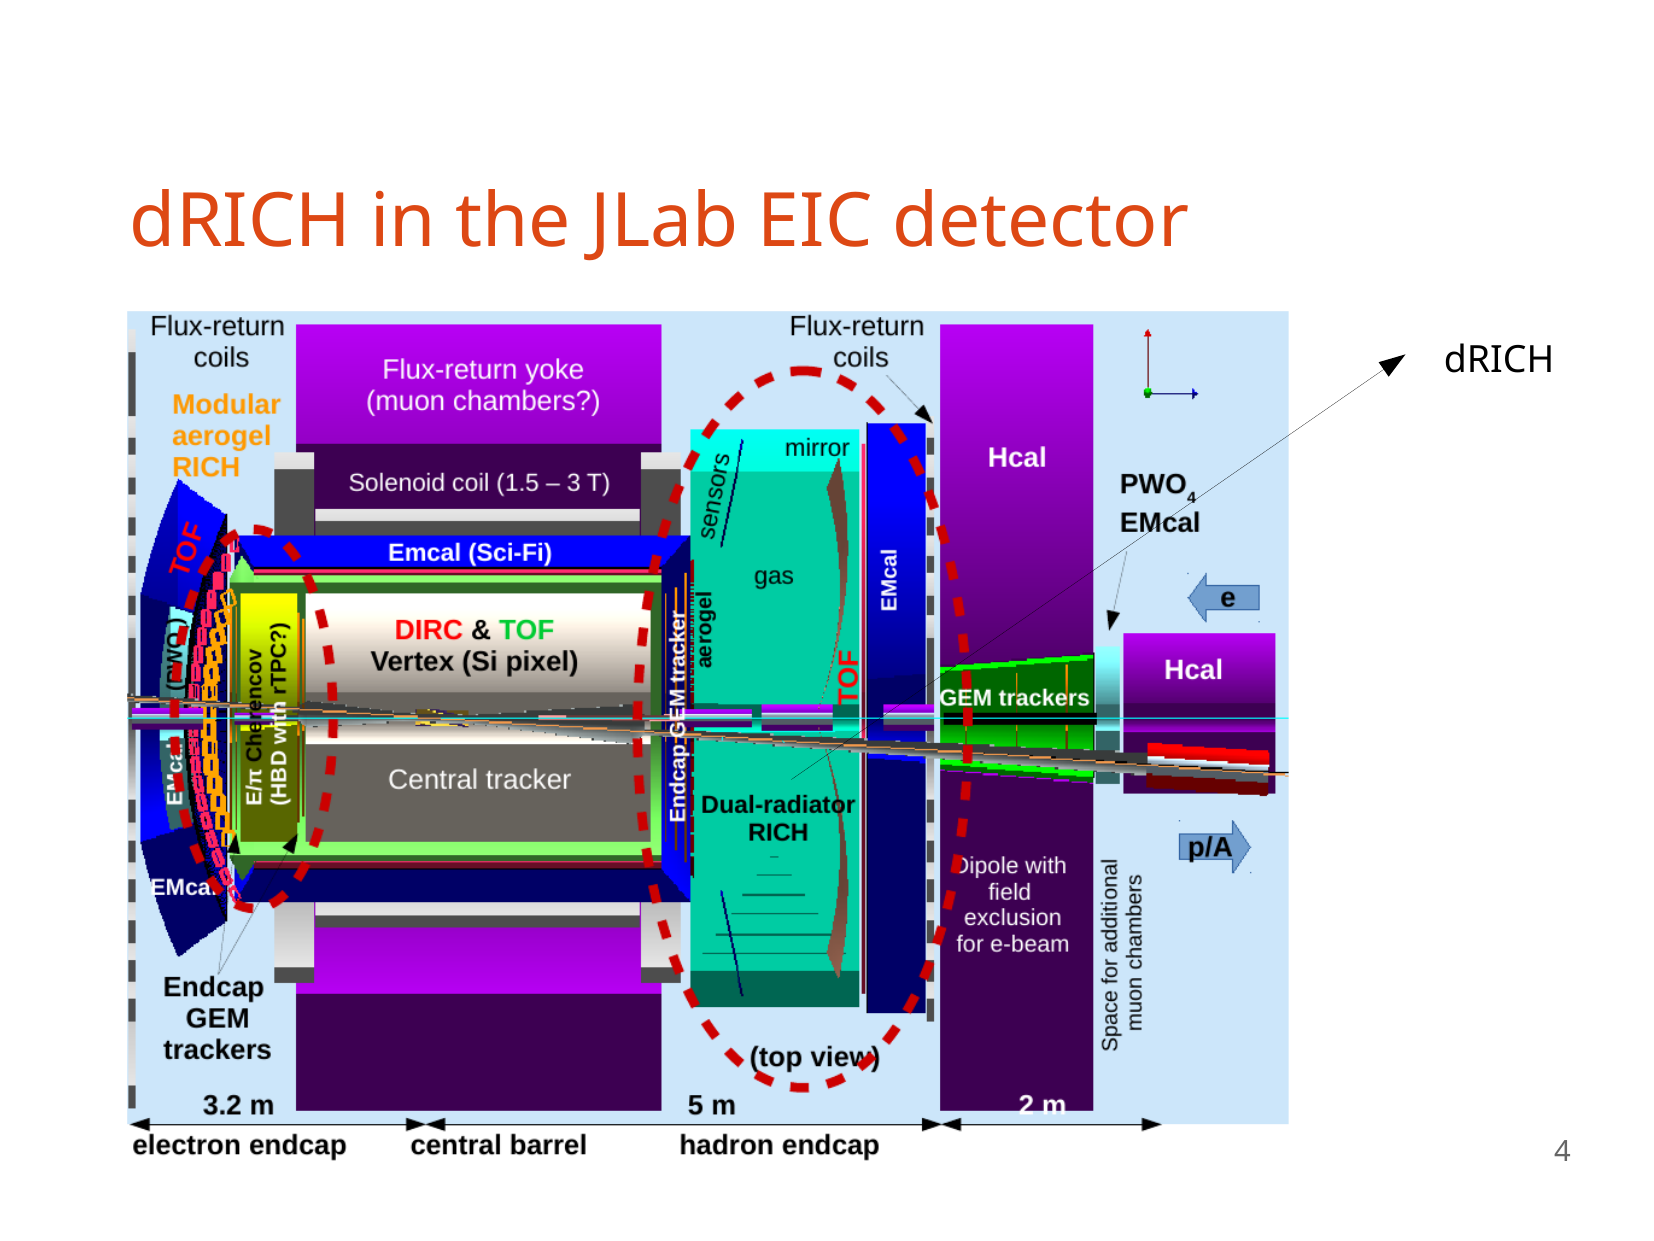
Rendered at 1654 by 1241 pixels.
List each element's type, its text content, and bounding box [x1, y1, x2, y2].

text_box dRICH [1429, 324, 1565, 382]
picture [114, 304, 1296, 1164]
title dRICH in the JLab EIC detector [129, 153, 1518, 281]
